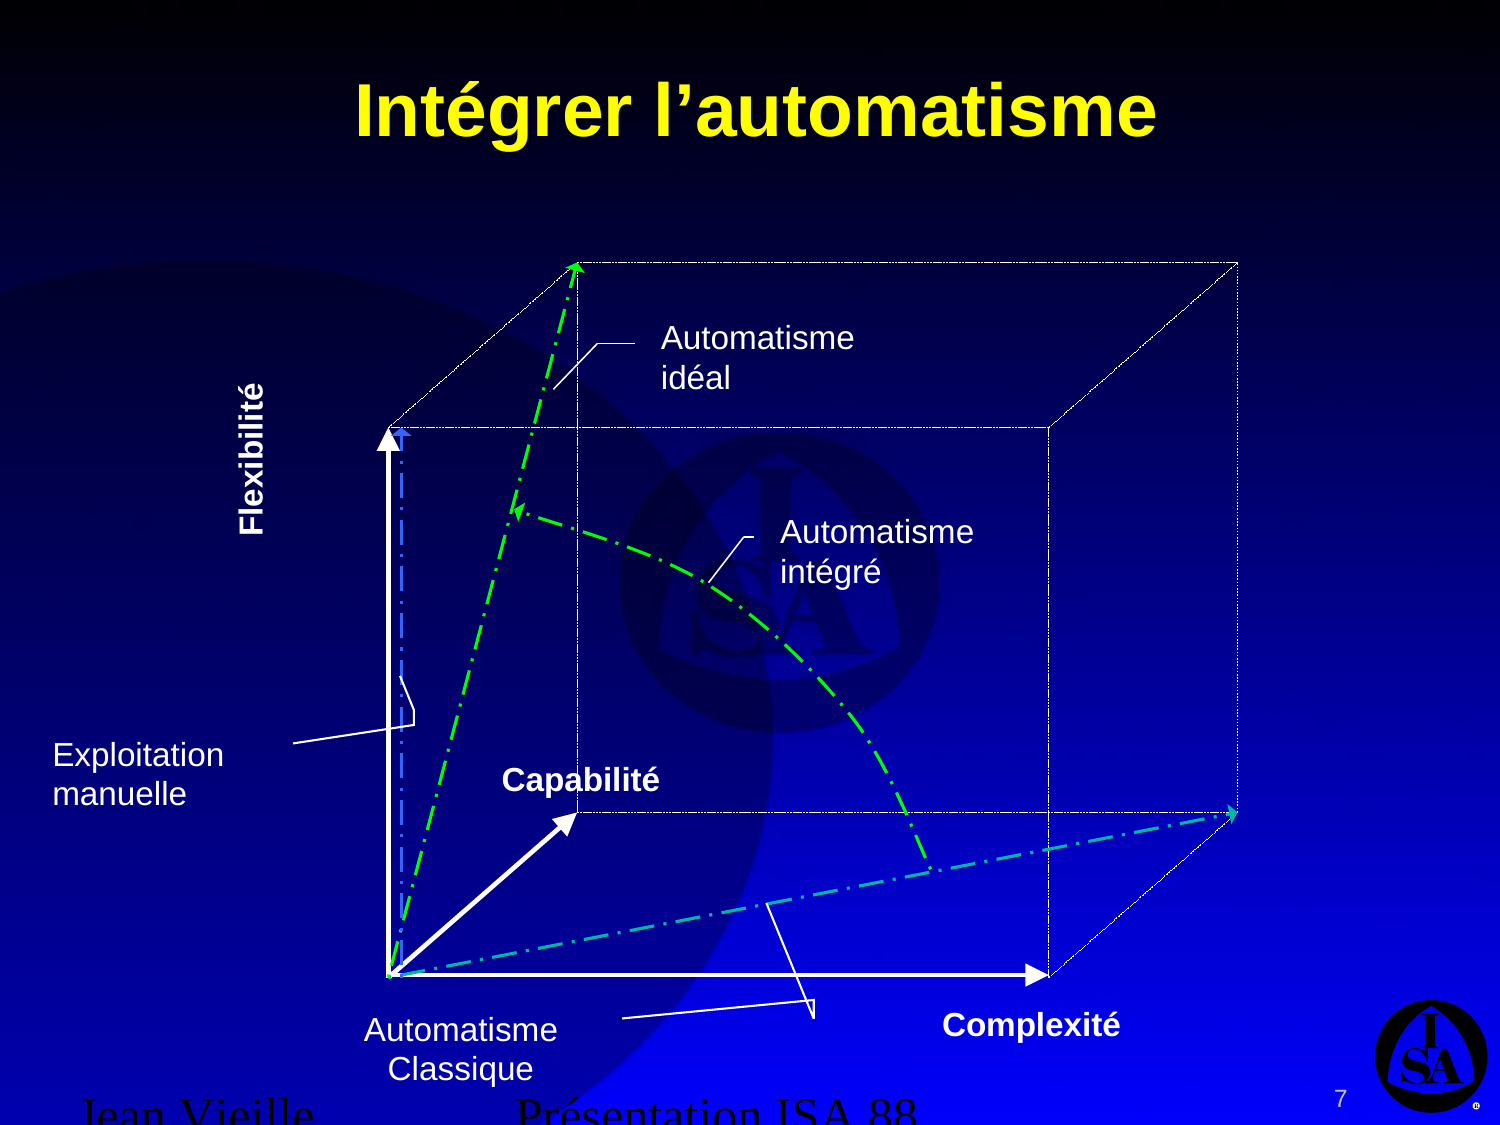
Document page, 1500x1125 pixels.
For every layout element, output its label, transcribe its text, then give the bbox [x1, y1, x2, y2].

picture [148, 1111, 157, 1125]
text_box Automatisme Classique [312, 1000, 610, 1100]
picture [631, 1111, 640, 1125]
text_box Automatisme intégré [780, 502, 1163, 613]
text_box Exploitation manuelle [38, 725, 281, 825]
picture [830, 1103, 841, 1118]
picture [668, 1120, 677, 1125]
picture [899, 1101, 910, 1114]
picture [898, 1116, 911, 1125]
text_box Complexité [837, 995, 1226, 1088]
text_box Flexibilité [125, 425, 389, 496]
picture [828, 1121, 843, 1125]
text_box Automatisme idéal [661, 309, 996, 388]
picture [0, 0, 1500, 1125]
picture [718, 1110, 731, 1125]
picture [565, 1110, 575, 1118]
picture [745, 1111, 754, 1125]
picture [874, 1101, 885, 1114]
picture [298, 1110, 308, 1118]
picture [524, 1101, 535, 1117]
picture [124, 1120, 133, 1125]
picture [607, 1110, 617, 1118]
title Intégrer l’automatisme [75, 12, 1438, 201]
text_box Capabilité [391, 750, 776, 842]
picture [102, 1110, 112, 1118]
picture [873, 1116, 886, 1125]
picture [234, 1110, 244, 1118]
